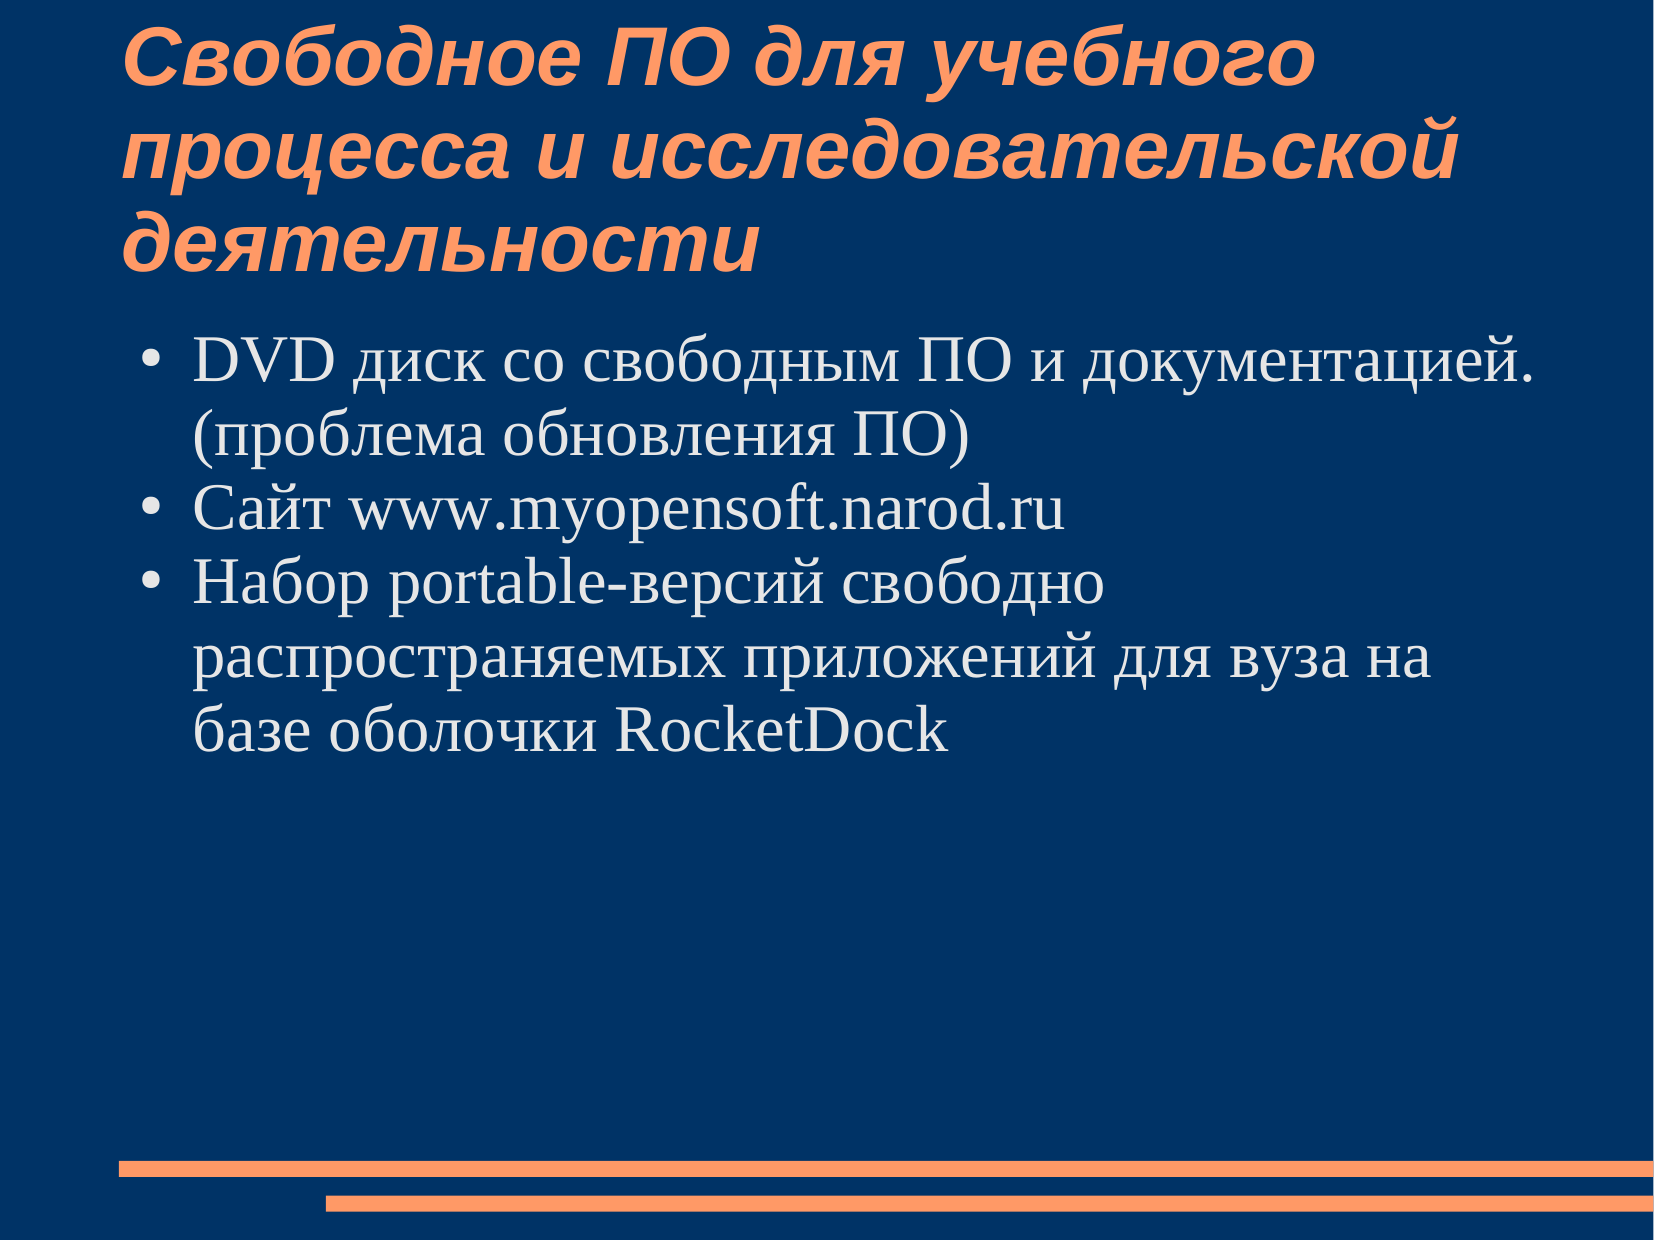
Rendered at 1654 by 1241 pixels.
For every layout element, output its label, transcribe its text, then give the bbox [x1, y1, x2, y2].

title Свободное ПО для учебного процесса и исследовательской деятельности [121, 10, 1534, 290]
list DVD диск со свободным ПО и документацией. (проблема обновления ПО) Сайт www.myopensoft.narod.ru Набор portable-версий свободно распространяемых приложений для вуза на базе оболочки RocketDock [121, 322, 1561, 1126]
